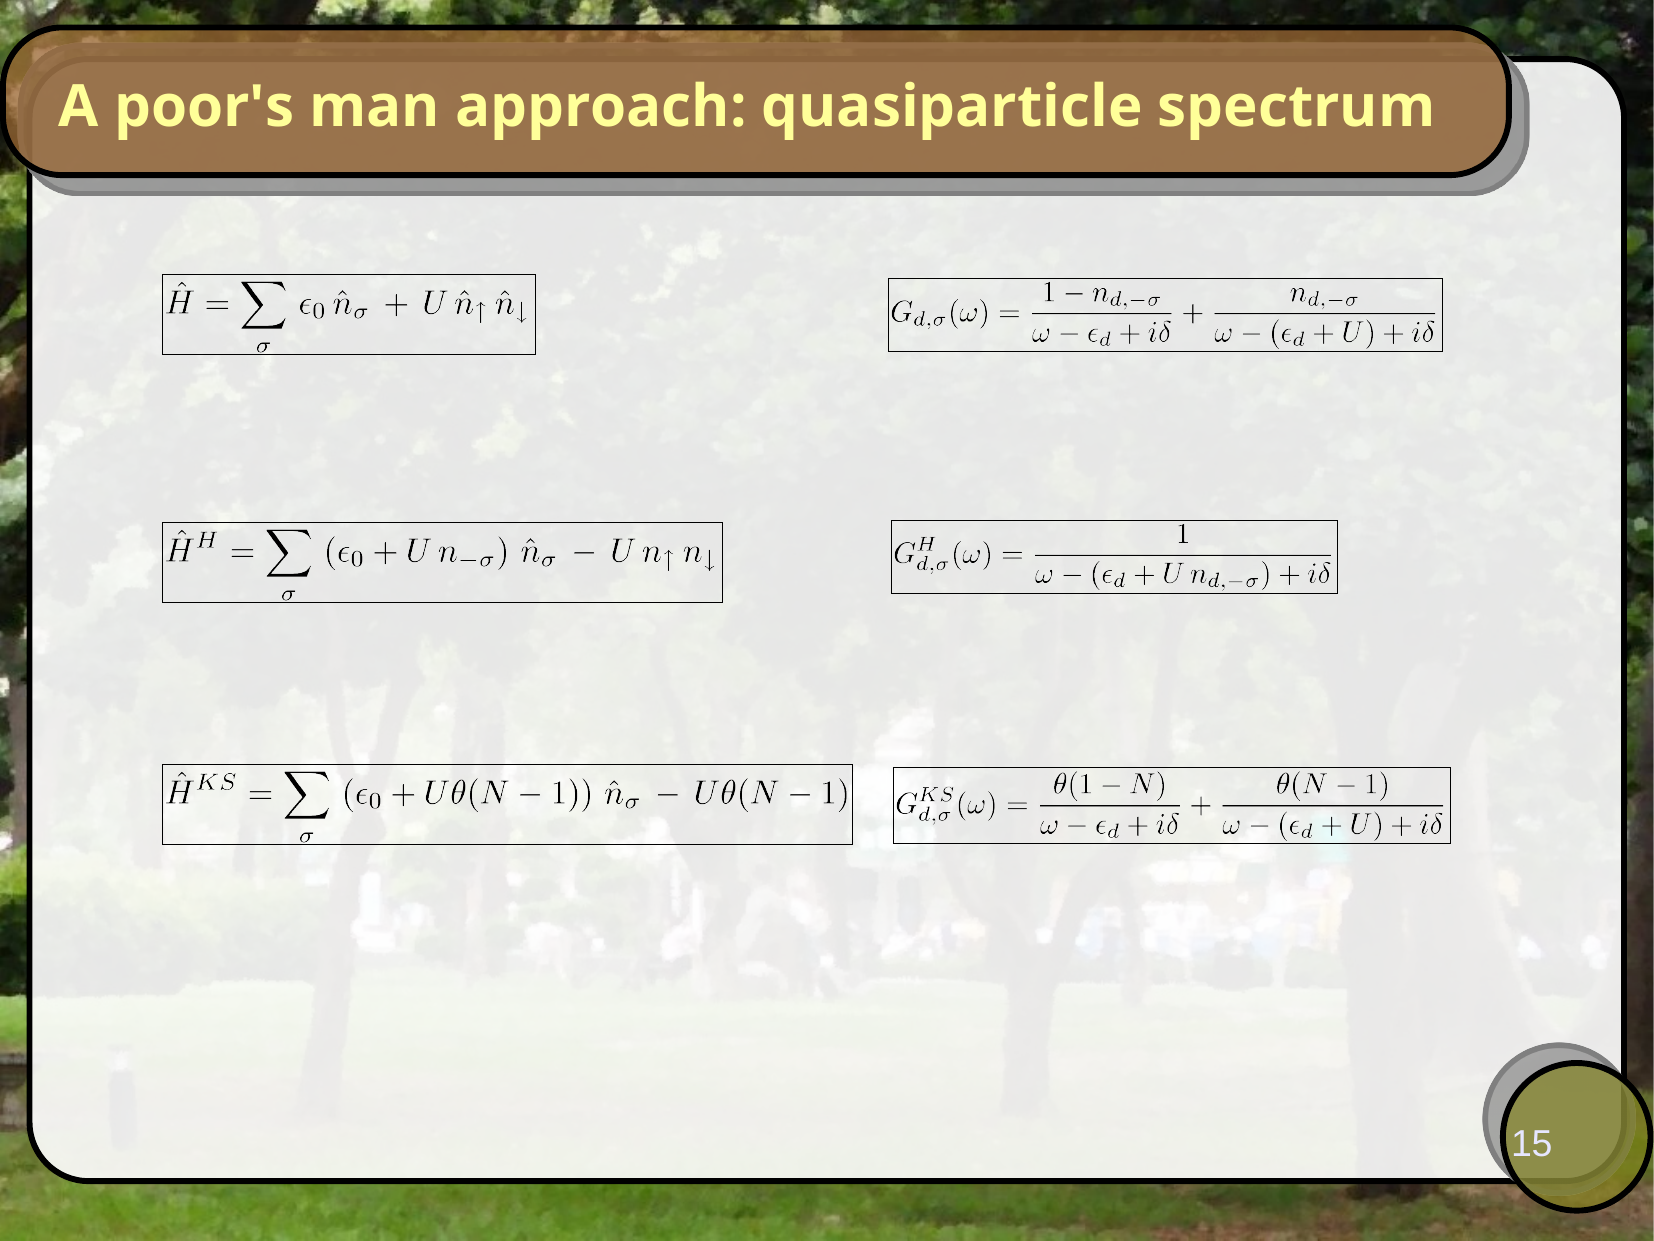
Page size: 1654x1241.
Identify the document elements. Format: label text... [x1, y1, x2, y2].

picture [0, 0, 1654, 1128]
picture [162, 764, 853, 845]
picture [888, 278, 1443, 352]
picture [162, 522, 723, 603]
picture [893, 767, 1451, 844]
picture [0, 128, 1654, 1241]
picture [162, 274, 536, 355]
title A poor's man approach: quasiparticle spectrum [59, 36, 1447, 170]
picture [891, 520, 1338, 594]
